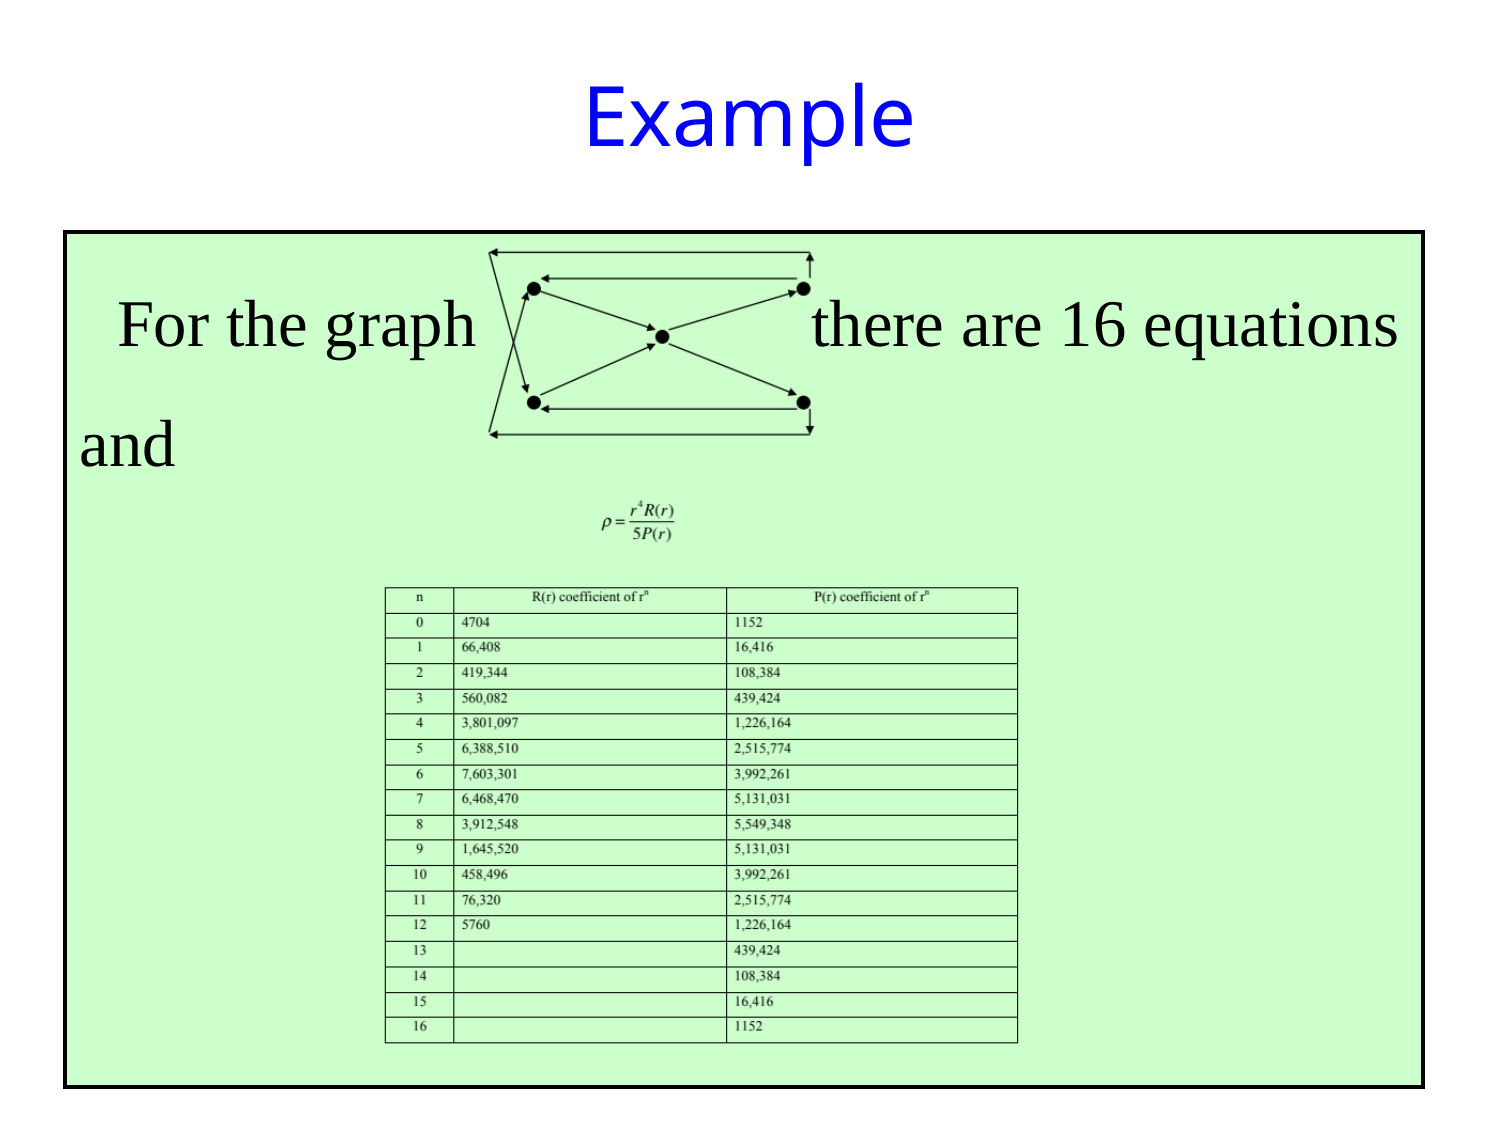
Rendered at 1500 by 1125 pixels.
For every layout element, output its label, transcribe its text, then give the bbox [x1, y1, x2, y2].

picture [265, 113, 1135, 1125]
title Example [112, 18, 1388, 207]
text_box For the graph there are 16 equations and [1135, 231, 1424, 1087]
text_box For the graph there are 16 equations and [64, 231, 265, 1087]
